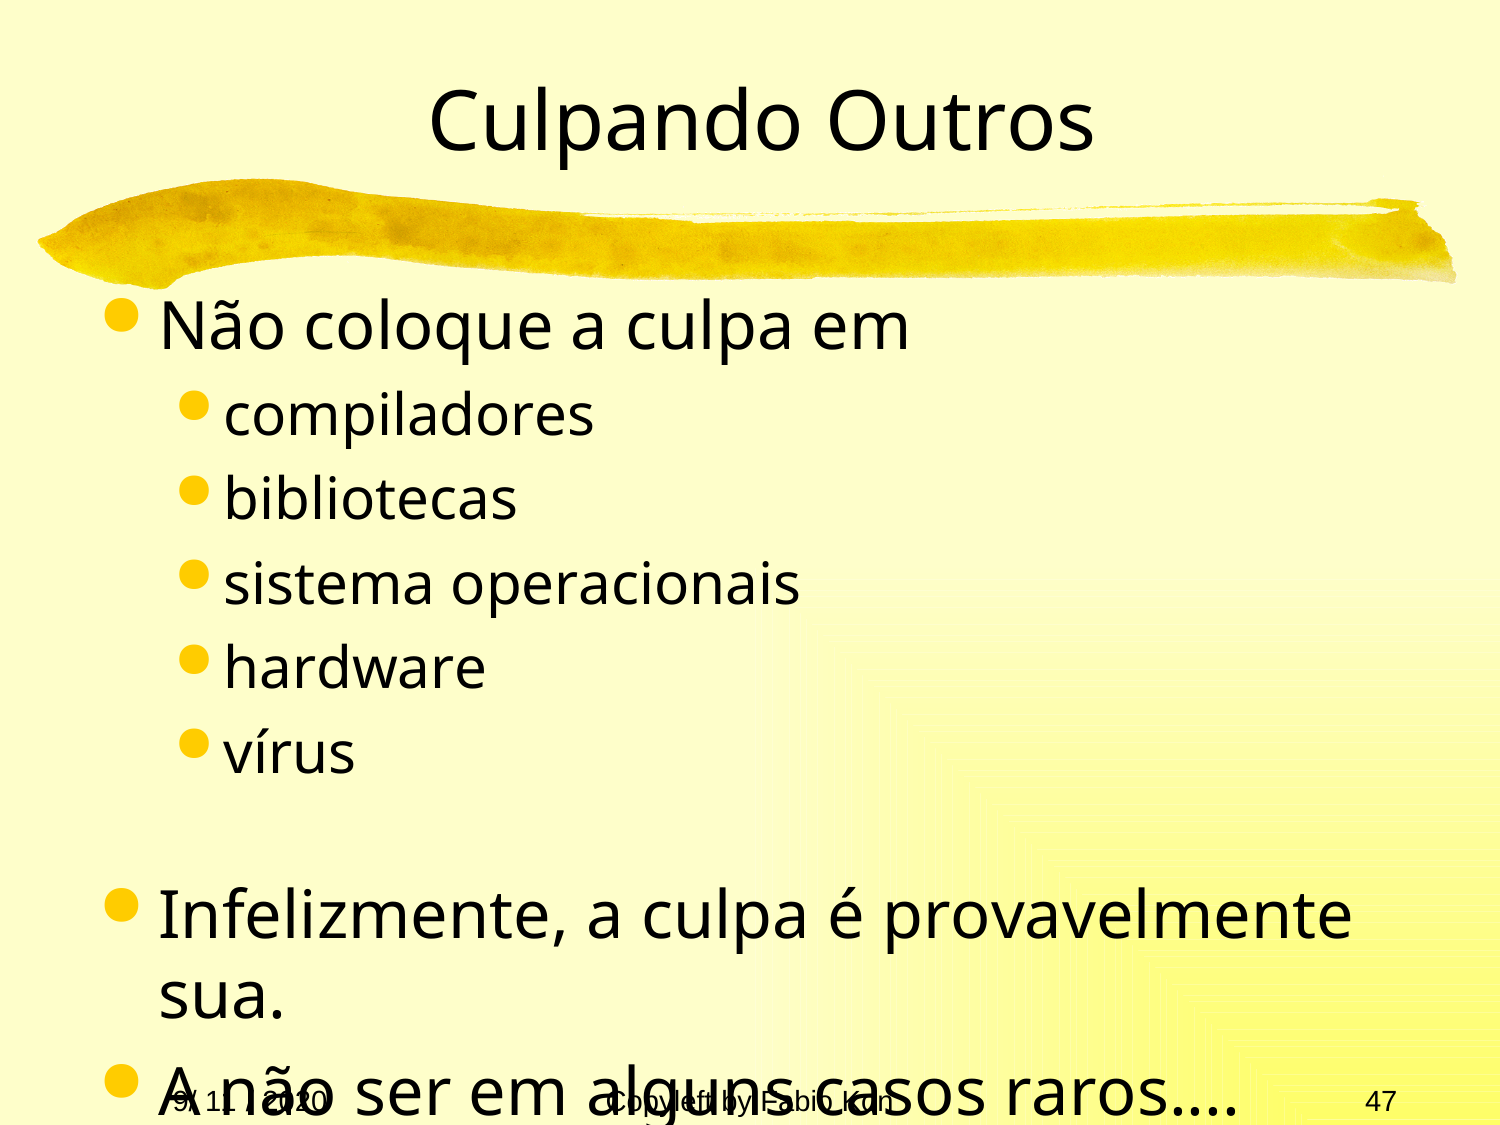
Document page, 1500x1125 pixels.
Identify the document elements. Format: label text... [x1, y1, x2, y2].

title Culpando Outros [125, 12, 1401, 175]
picture [24, 174, 1463, 297]
list Não coloque a culpa em compiladores bibliotecas sistema operacionais hardware vírus Infelizmente, a culpa é provavelmente sua. A não ser em alguns casos raros.... [87, 274, 1463, 1057]
